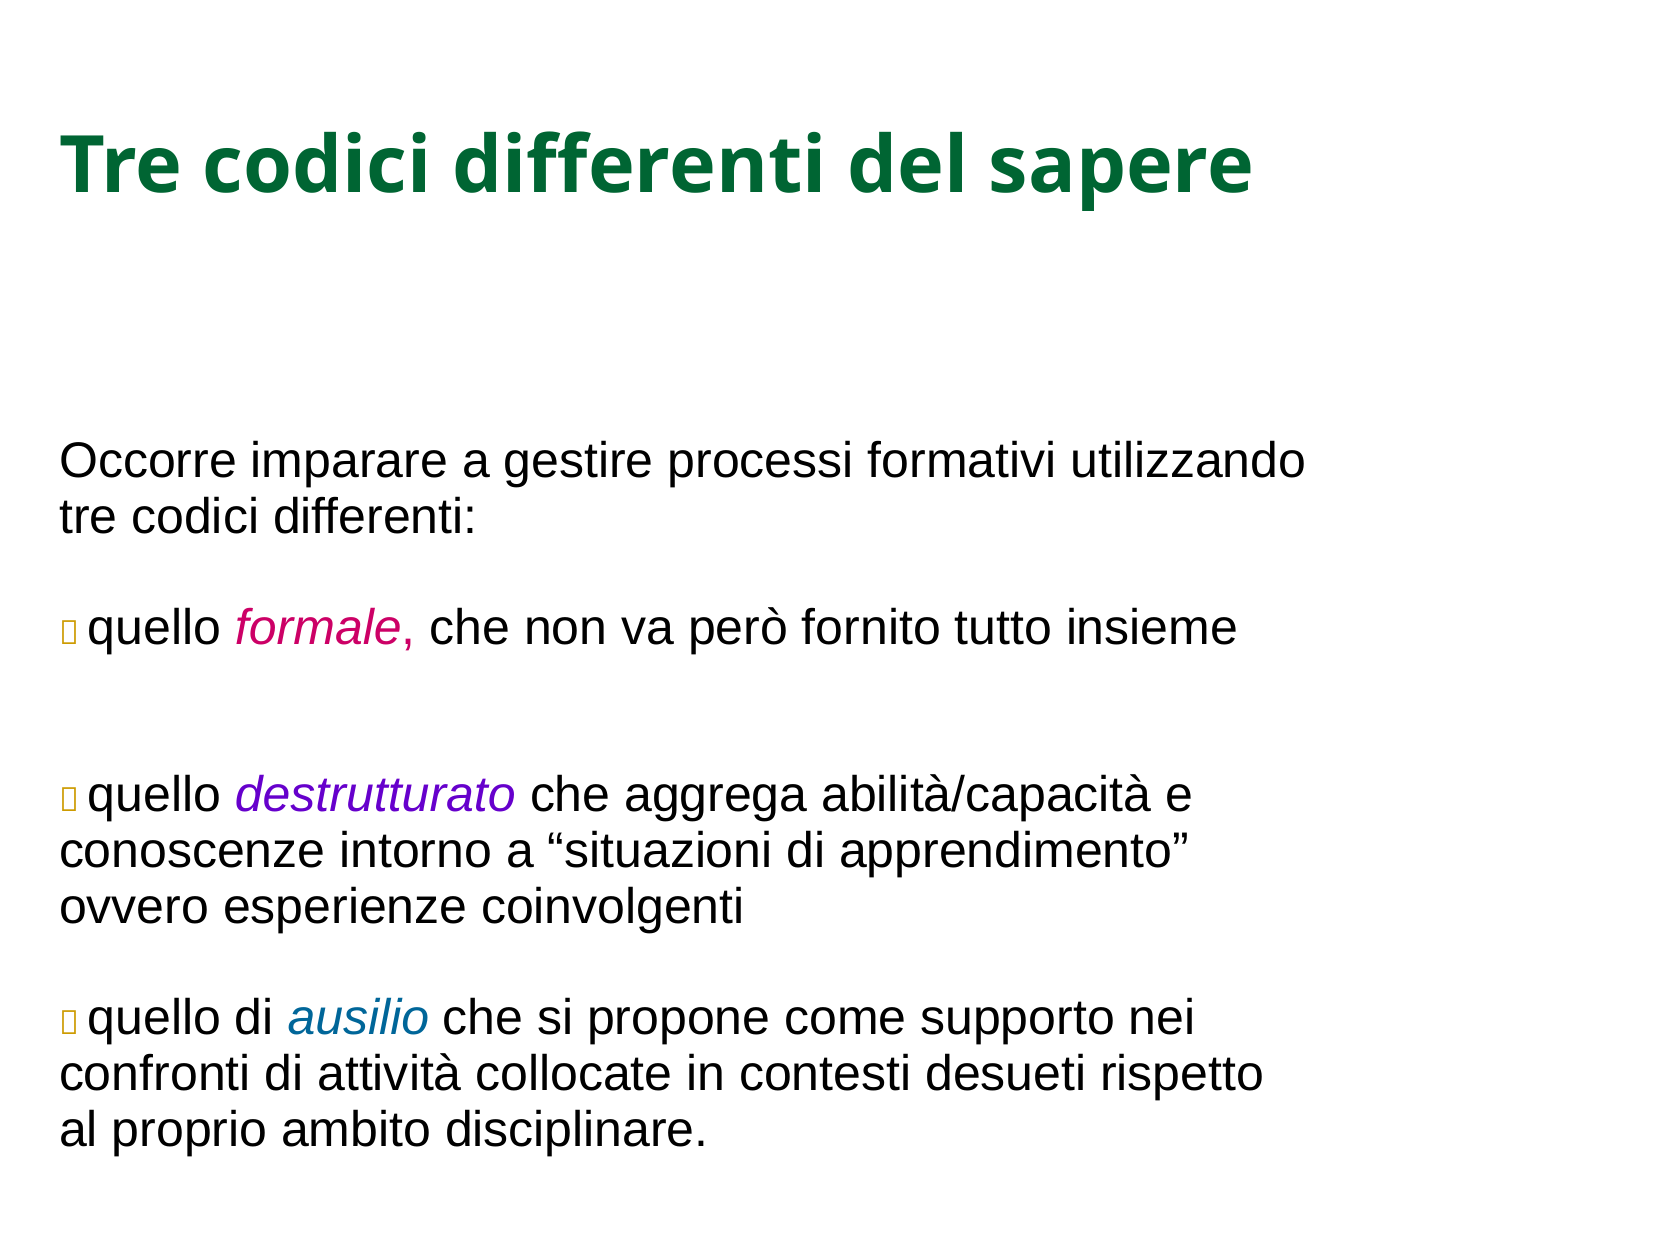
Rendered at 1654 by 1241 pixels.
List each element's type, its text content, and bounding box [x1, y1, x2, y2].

text_box Tre codici differenti del sapere Occorre imparare a gestire processi formativi utilizzando tre codici differenti: 􀂄 quello formale, che non va però fornito tutto insieme 􀂄 quello destrutturato che aggrega abilità/capacità e conoscenze intorno a “situazioni di apprendimento” ovvero esperienze coinvolgenti 􀂄 quello di ausilio che si propone come supporto nei confronti di attività collocate in contesti desueti rispetto al proprio ambito disciplinare. [44, 100, 1323, 1104]
